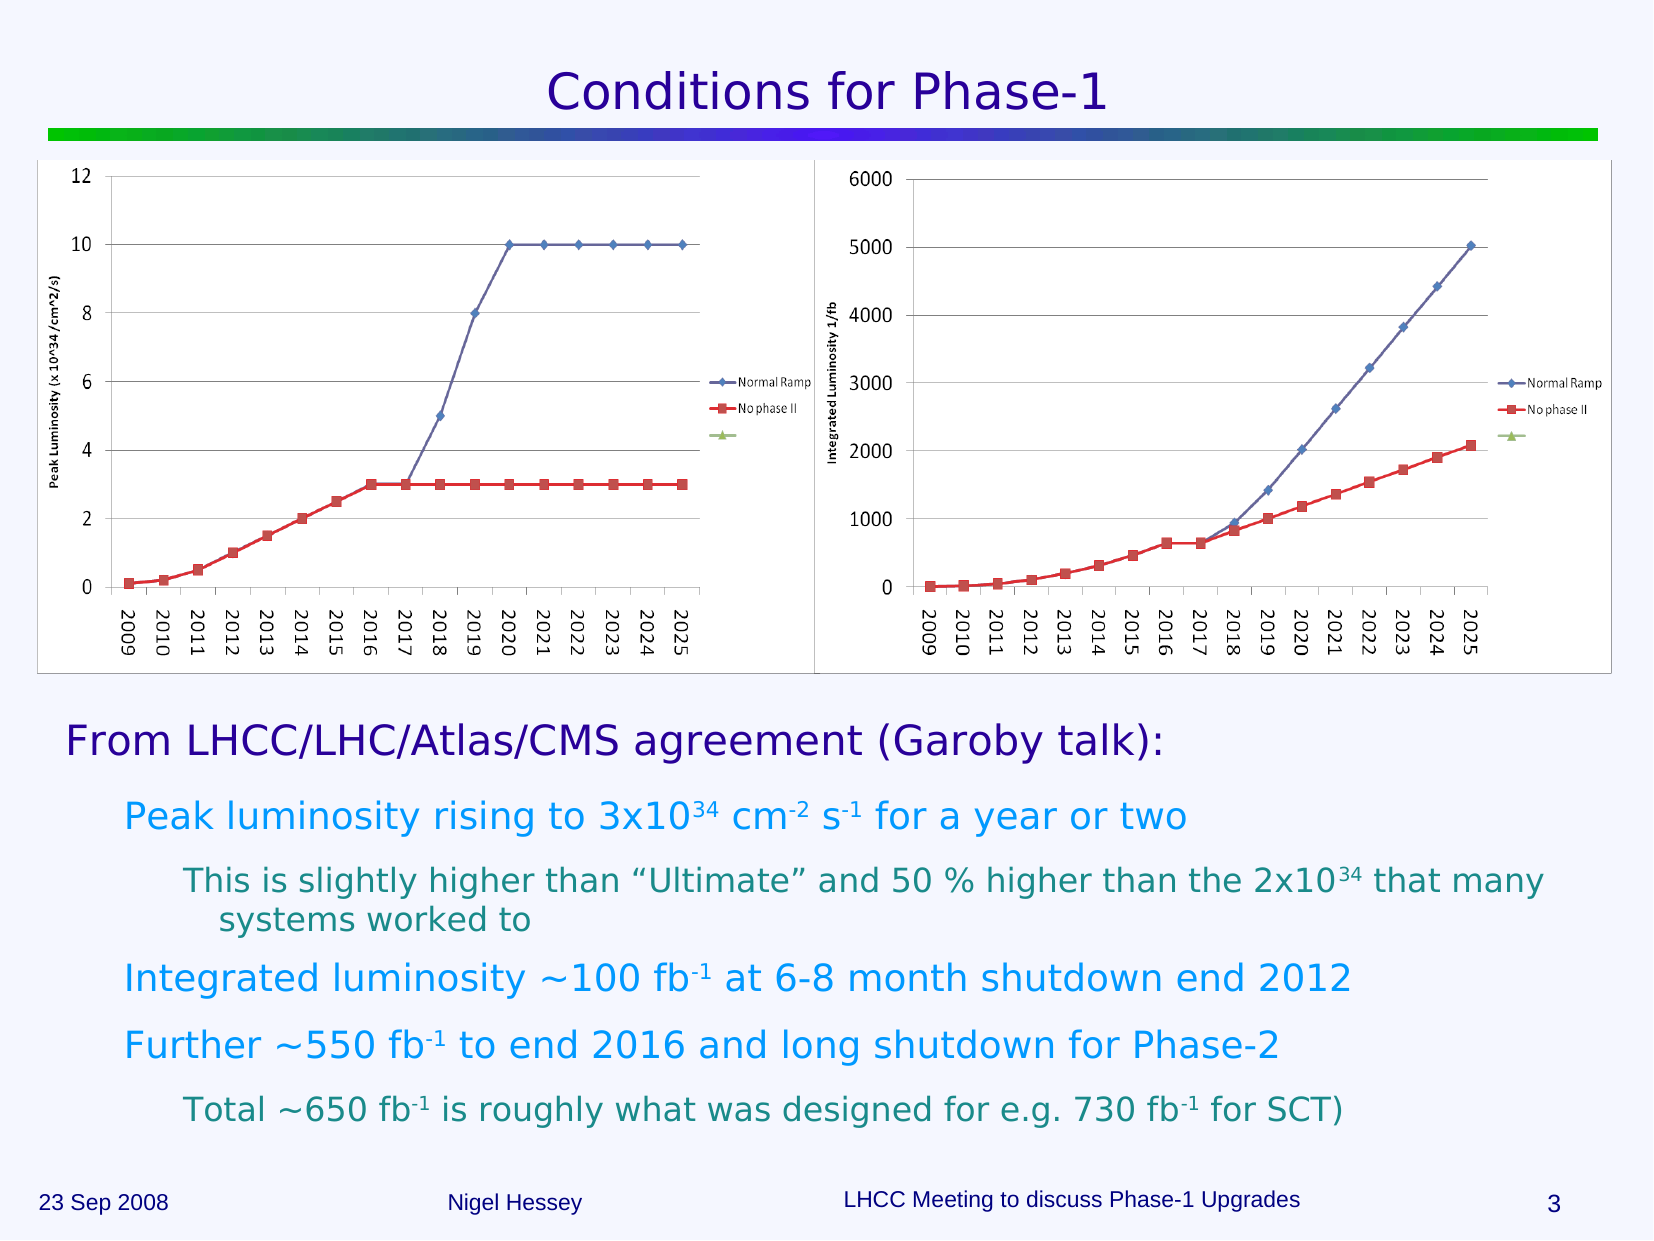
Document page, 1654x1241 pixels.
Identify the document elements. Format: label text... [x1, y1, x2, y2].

list From LHCC/LHC/Atlas/CMS agreement (Garoby talk): Peak luminosity rising to 3x1034 cm-2 s-1 for a year or two This is slightly higher than “Ultimate” and 50 % higher than the 2x1034 that many systems worked to Integrated luminosity ~100 fb-1 at 6-8 month shutdown end 2012 Further ~550 fb-1 to end 2016 and long shutdown for Phase-2 Total ~650 fb-1 is roughly what was designed for e.g. 730 fb-1 for SCT) [47, 716, 1612, 1191]
picture [48, 128, 95, 141]
picture [1563, 128, 1598, 141]
title Conditions for Phase-1 [95, 37, 1563, 146]
picture [36, 160, 1612, 674]
